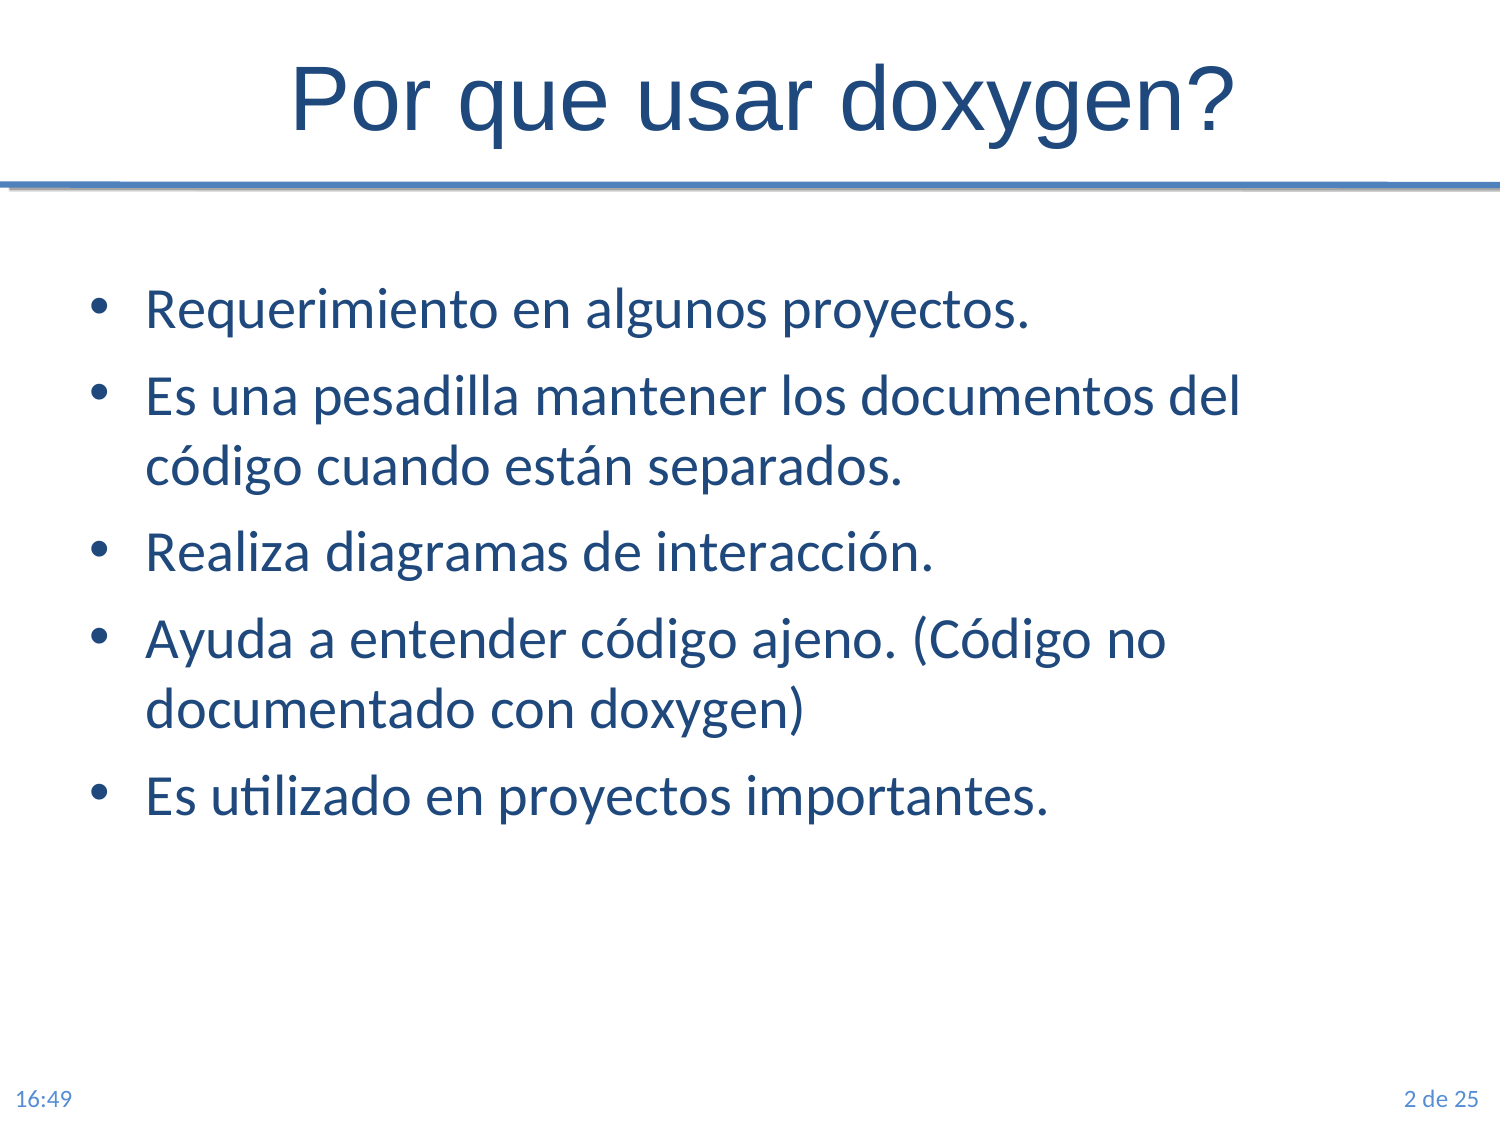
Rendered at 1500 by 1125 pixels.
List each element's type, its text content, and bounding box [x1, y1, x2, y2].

text_box <number> de 25 [1352, 1070, 1500, 1125]
text_box Por que usar doxygen? [88, 0, 1439, 181]
text_box 16:49 [0, 1070, 124, 1125]
text_box Requerimiento en algunos proyectos. Es una pesadilla mantener los documentos del código cuando están separados. Realiza diagramas de interacción. Ayuda a entender código ajeno. (Código no documentado con doxygen) Es utilizado en proyectos importantes. [75, 262, 1426, 1005]
